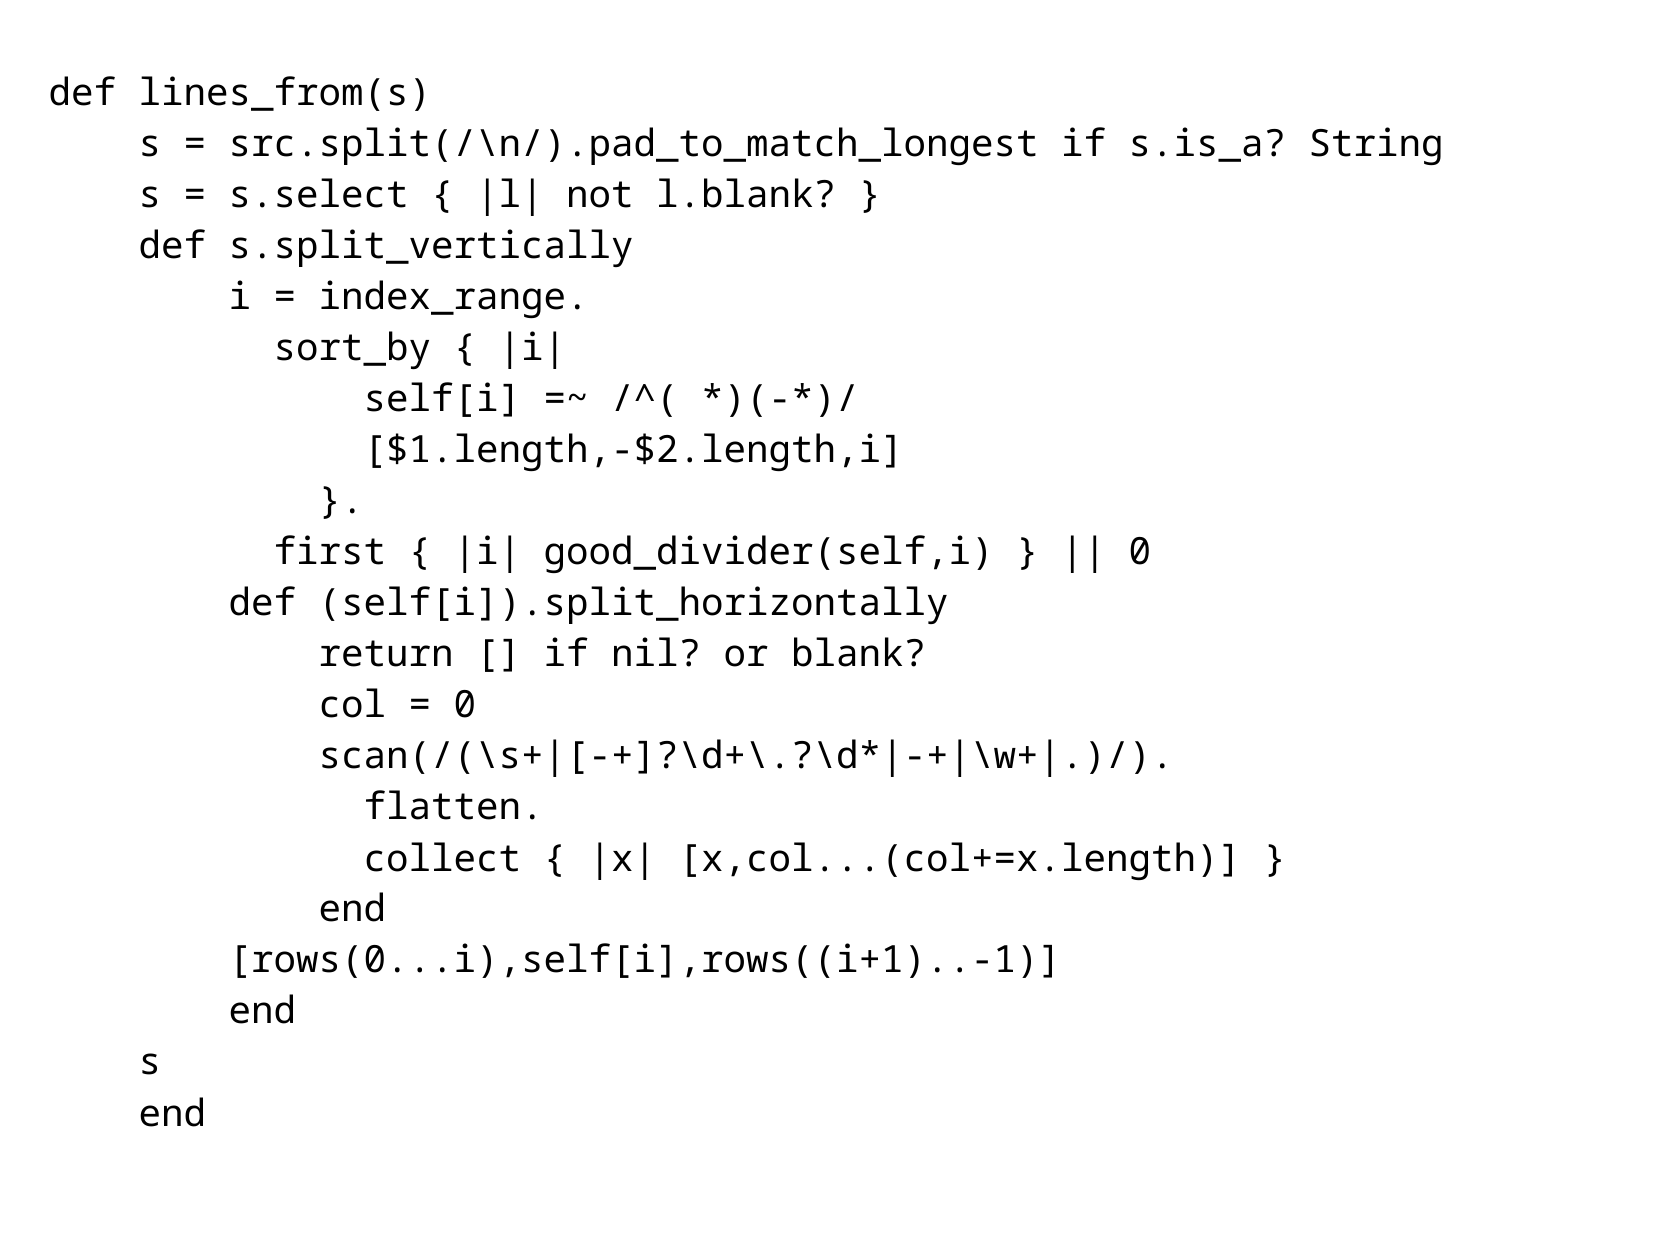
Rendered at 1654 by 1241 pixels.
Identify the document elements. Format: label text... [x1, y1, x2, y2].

text_box def lines_from(s) s = src.split(/\n/).pad_to_match_longest if s.is_a? String s = s.select { |l| not l.blank? } def s.split_vertically i = index_range. sort_by { |i| self[i] =~ /^( *)(-*)/ [$1.length,-$2.length,i] }. first { |i| good_divider(self,i) } || 0 def (self[i]).split_horizontally return [] if nil? or blank? col = 0 scan(/(\s+|[-+]?\d+\.?\d*|-+|\w+|.)/). flatten. collect { |x| [x,col...(col+=x.length)] } end [rows(0...i),self[i],rows((i+1)..-1)] end s end [33, 58, 1576, 1129]
